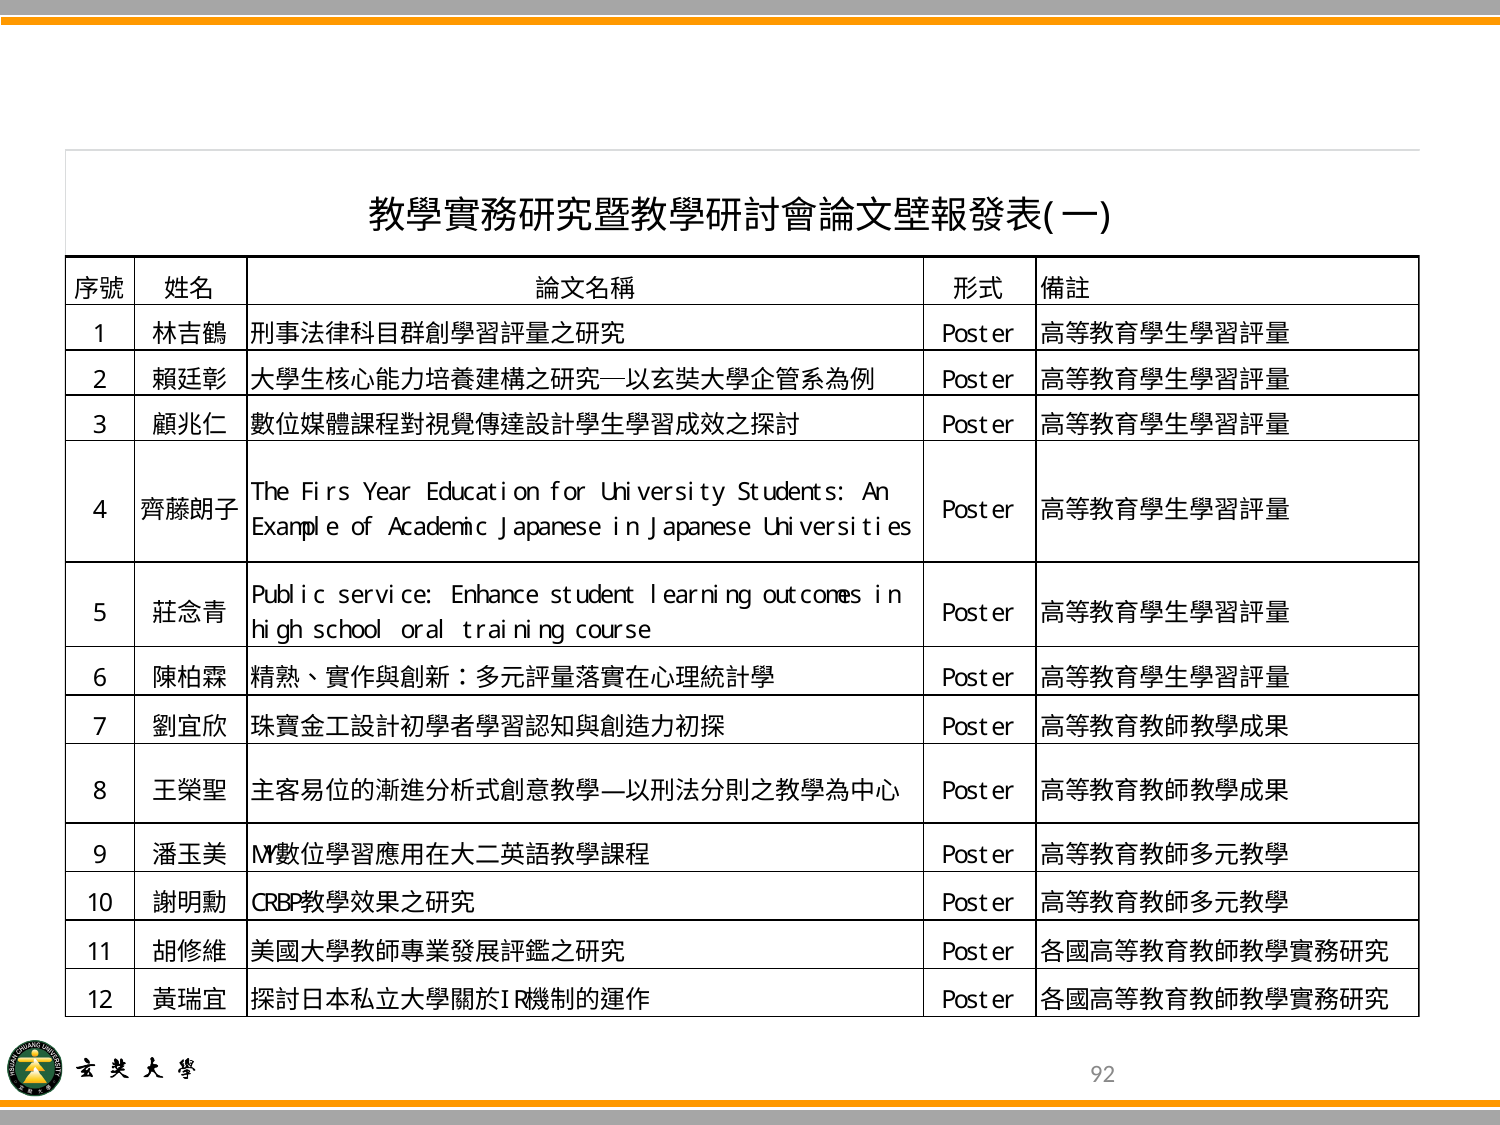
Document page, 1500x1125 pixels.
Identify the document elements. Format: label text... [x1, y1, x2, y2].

text_box 92 [1074, 1042, 1426, 1103]
picture [64, 149, 1422, 1018]
